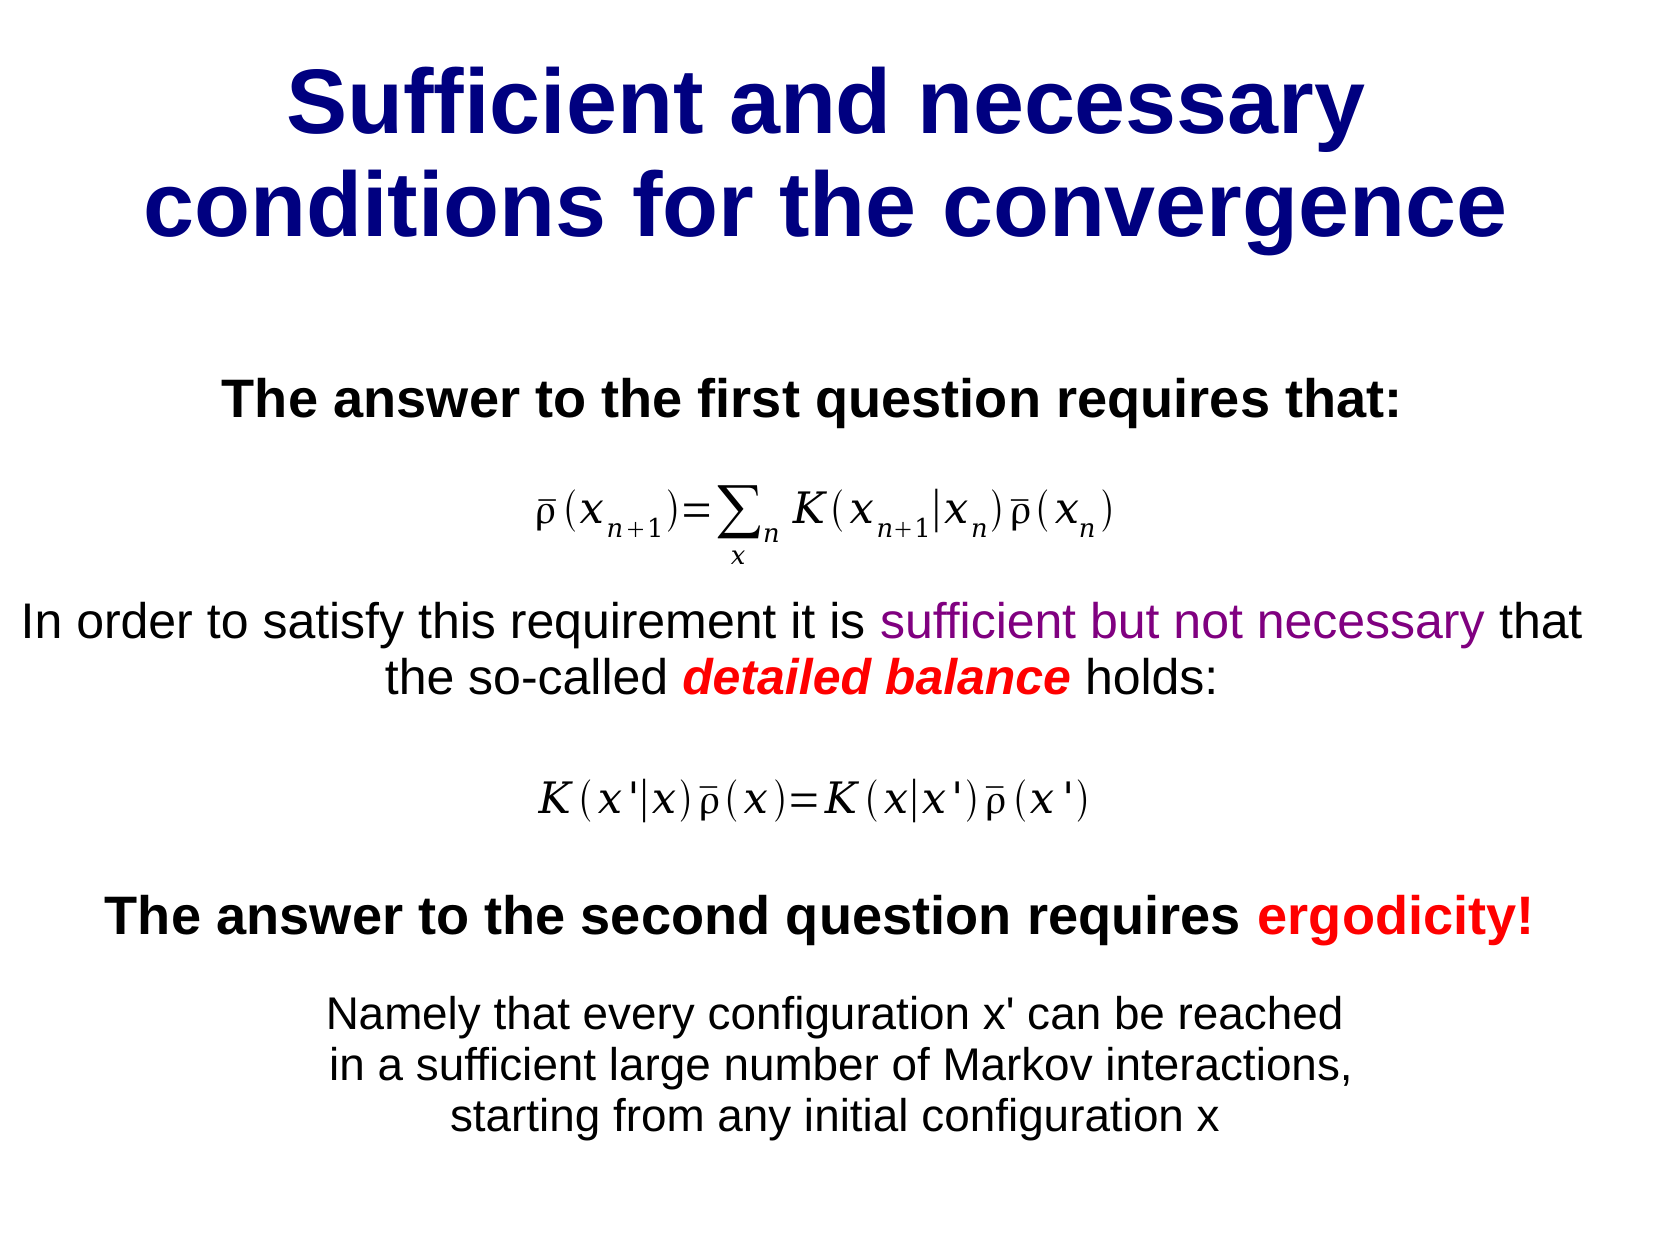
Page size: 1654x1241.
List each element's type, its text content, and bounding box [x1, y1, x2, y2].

text_box The answer to the first question requires that: [191, 361, 1202, 446]
chart [522, 480, 1123, 571]
title Sufficient and necessary conditions for the convergence [82, 35, 1571, 271]
text_box Namely that every configuration x' can be reached in a sufficient large number of Markov interactions, starting from any initial configuration x [301, 980, 1179, 1167]
text_box In order to satisfy this requirement it is sufficient but not necessary that the so-called detailed balance holds: [5, 586, 1654, 727]
chart [525, 773, 1099, 826]
text_box The answer to the second question requires ergodicity! [75, 878, 1289, 963]
